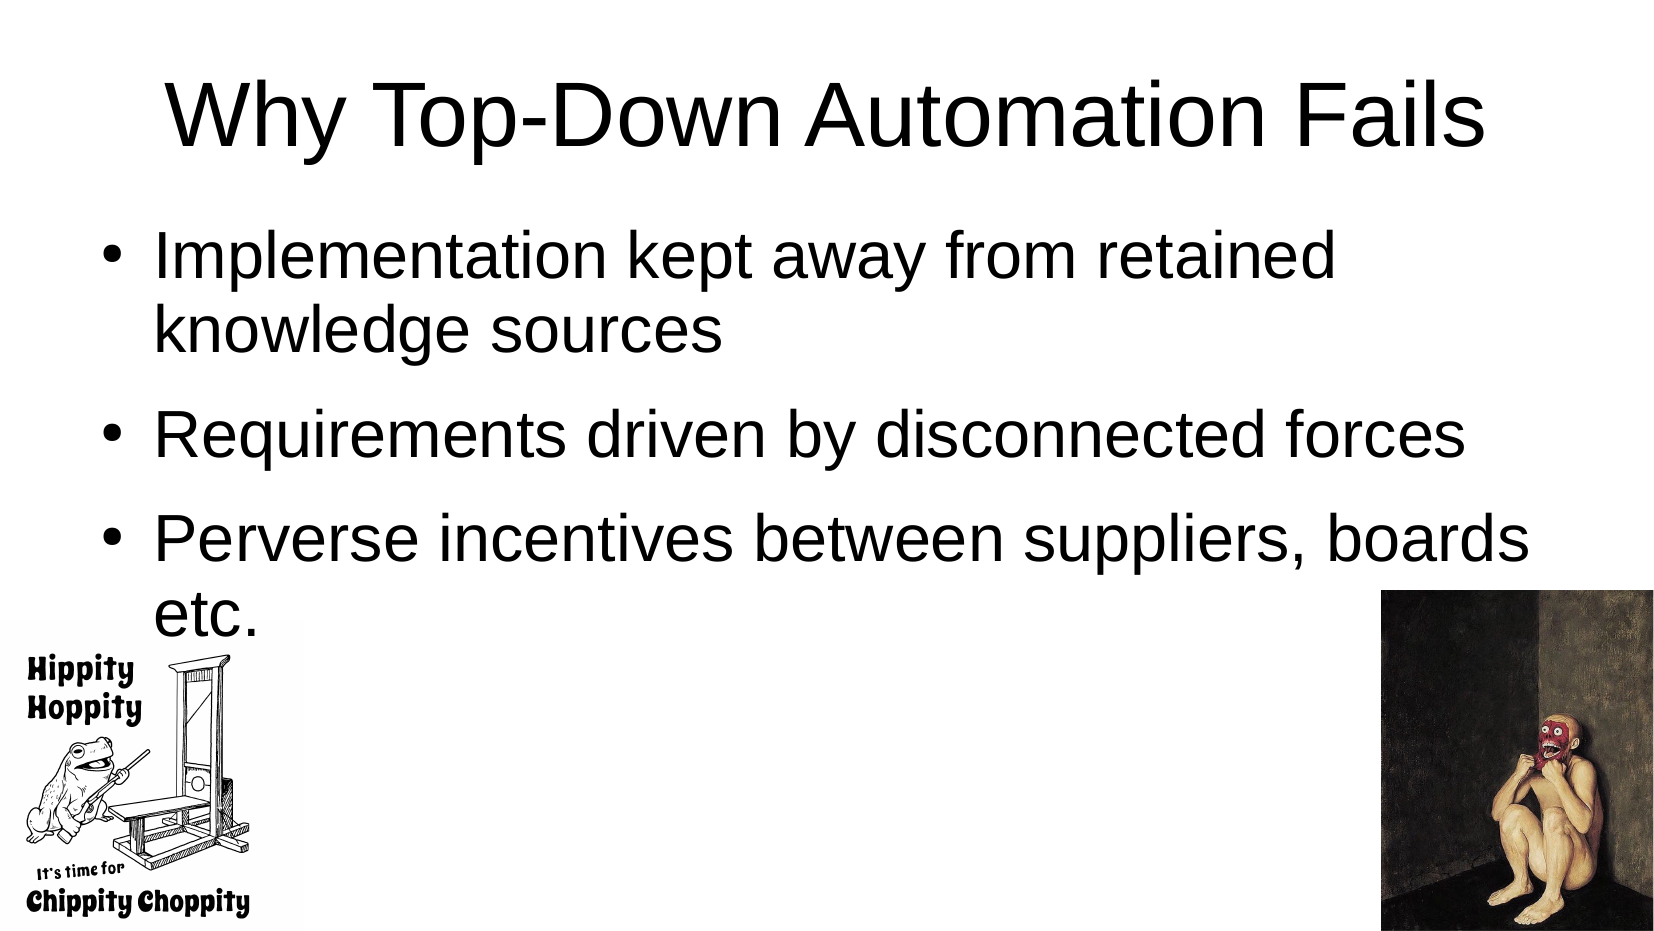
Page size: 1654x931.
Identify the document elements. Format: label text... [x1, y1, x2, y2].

list Implementation kept away from retained knowledge sources Requirements driven by disconnected forces Perverse incentives between suppliers, boards etc. [82, 217, 1571, 857]
picture [0, 620, 305, 931]
title Why Top-Down Automation Fails [82, 37, 1571, 193]
picture [1381, 590, 1654, 931]
